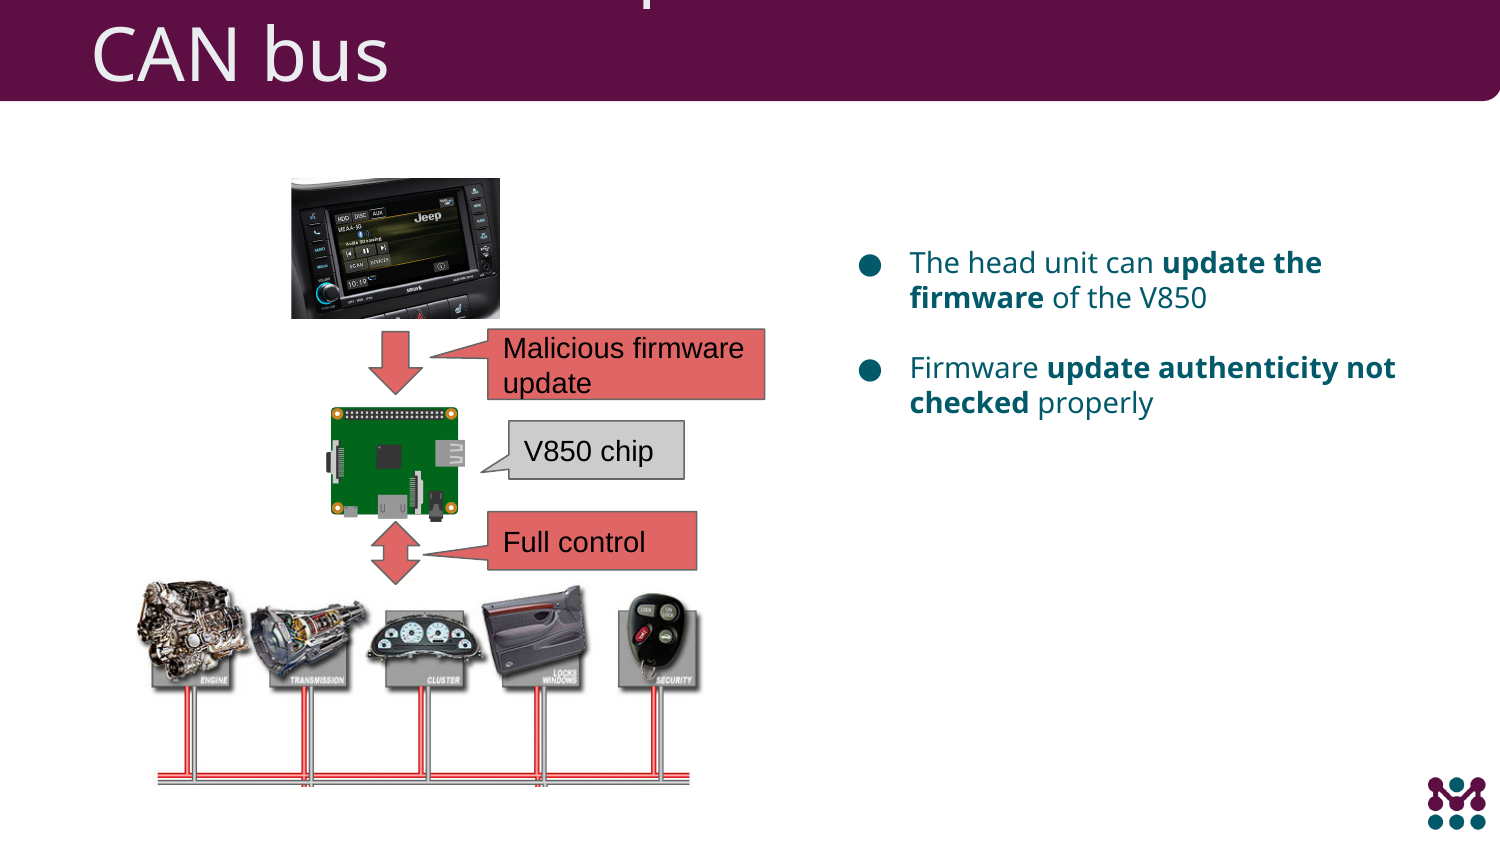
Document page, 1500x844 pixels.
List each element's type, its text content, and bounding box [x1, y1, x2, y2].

picture [136, 578, 706, 787]
text_box V850 chip [481, 420, 685, 479]
text_box Malicious firmware update [430, 329, 765, 400]
picture [1413, 762, 1500, 844]
picture [326, 407, 465, 522]
title Unauthorized update to write to the CAN bus [75, 0, 1425, 112]
picture [291, 178, 500, 319]
text_box Full control [423, 511, 697, 570]
text_box [368, 331, 423, 395]
text_box [371, 521, 420, 585]
list The head unit can update the firmware of the V850 Firmware update authenticity not checked properly [819, 194, 1426, 661]
